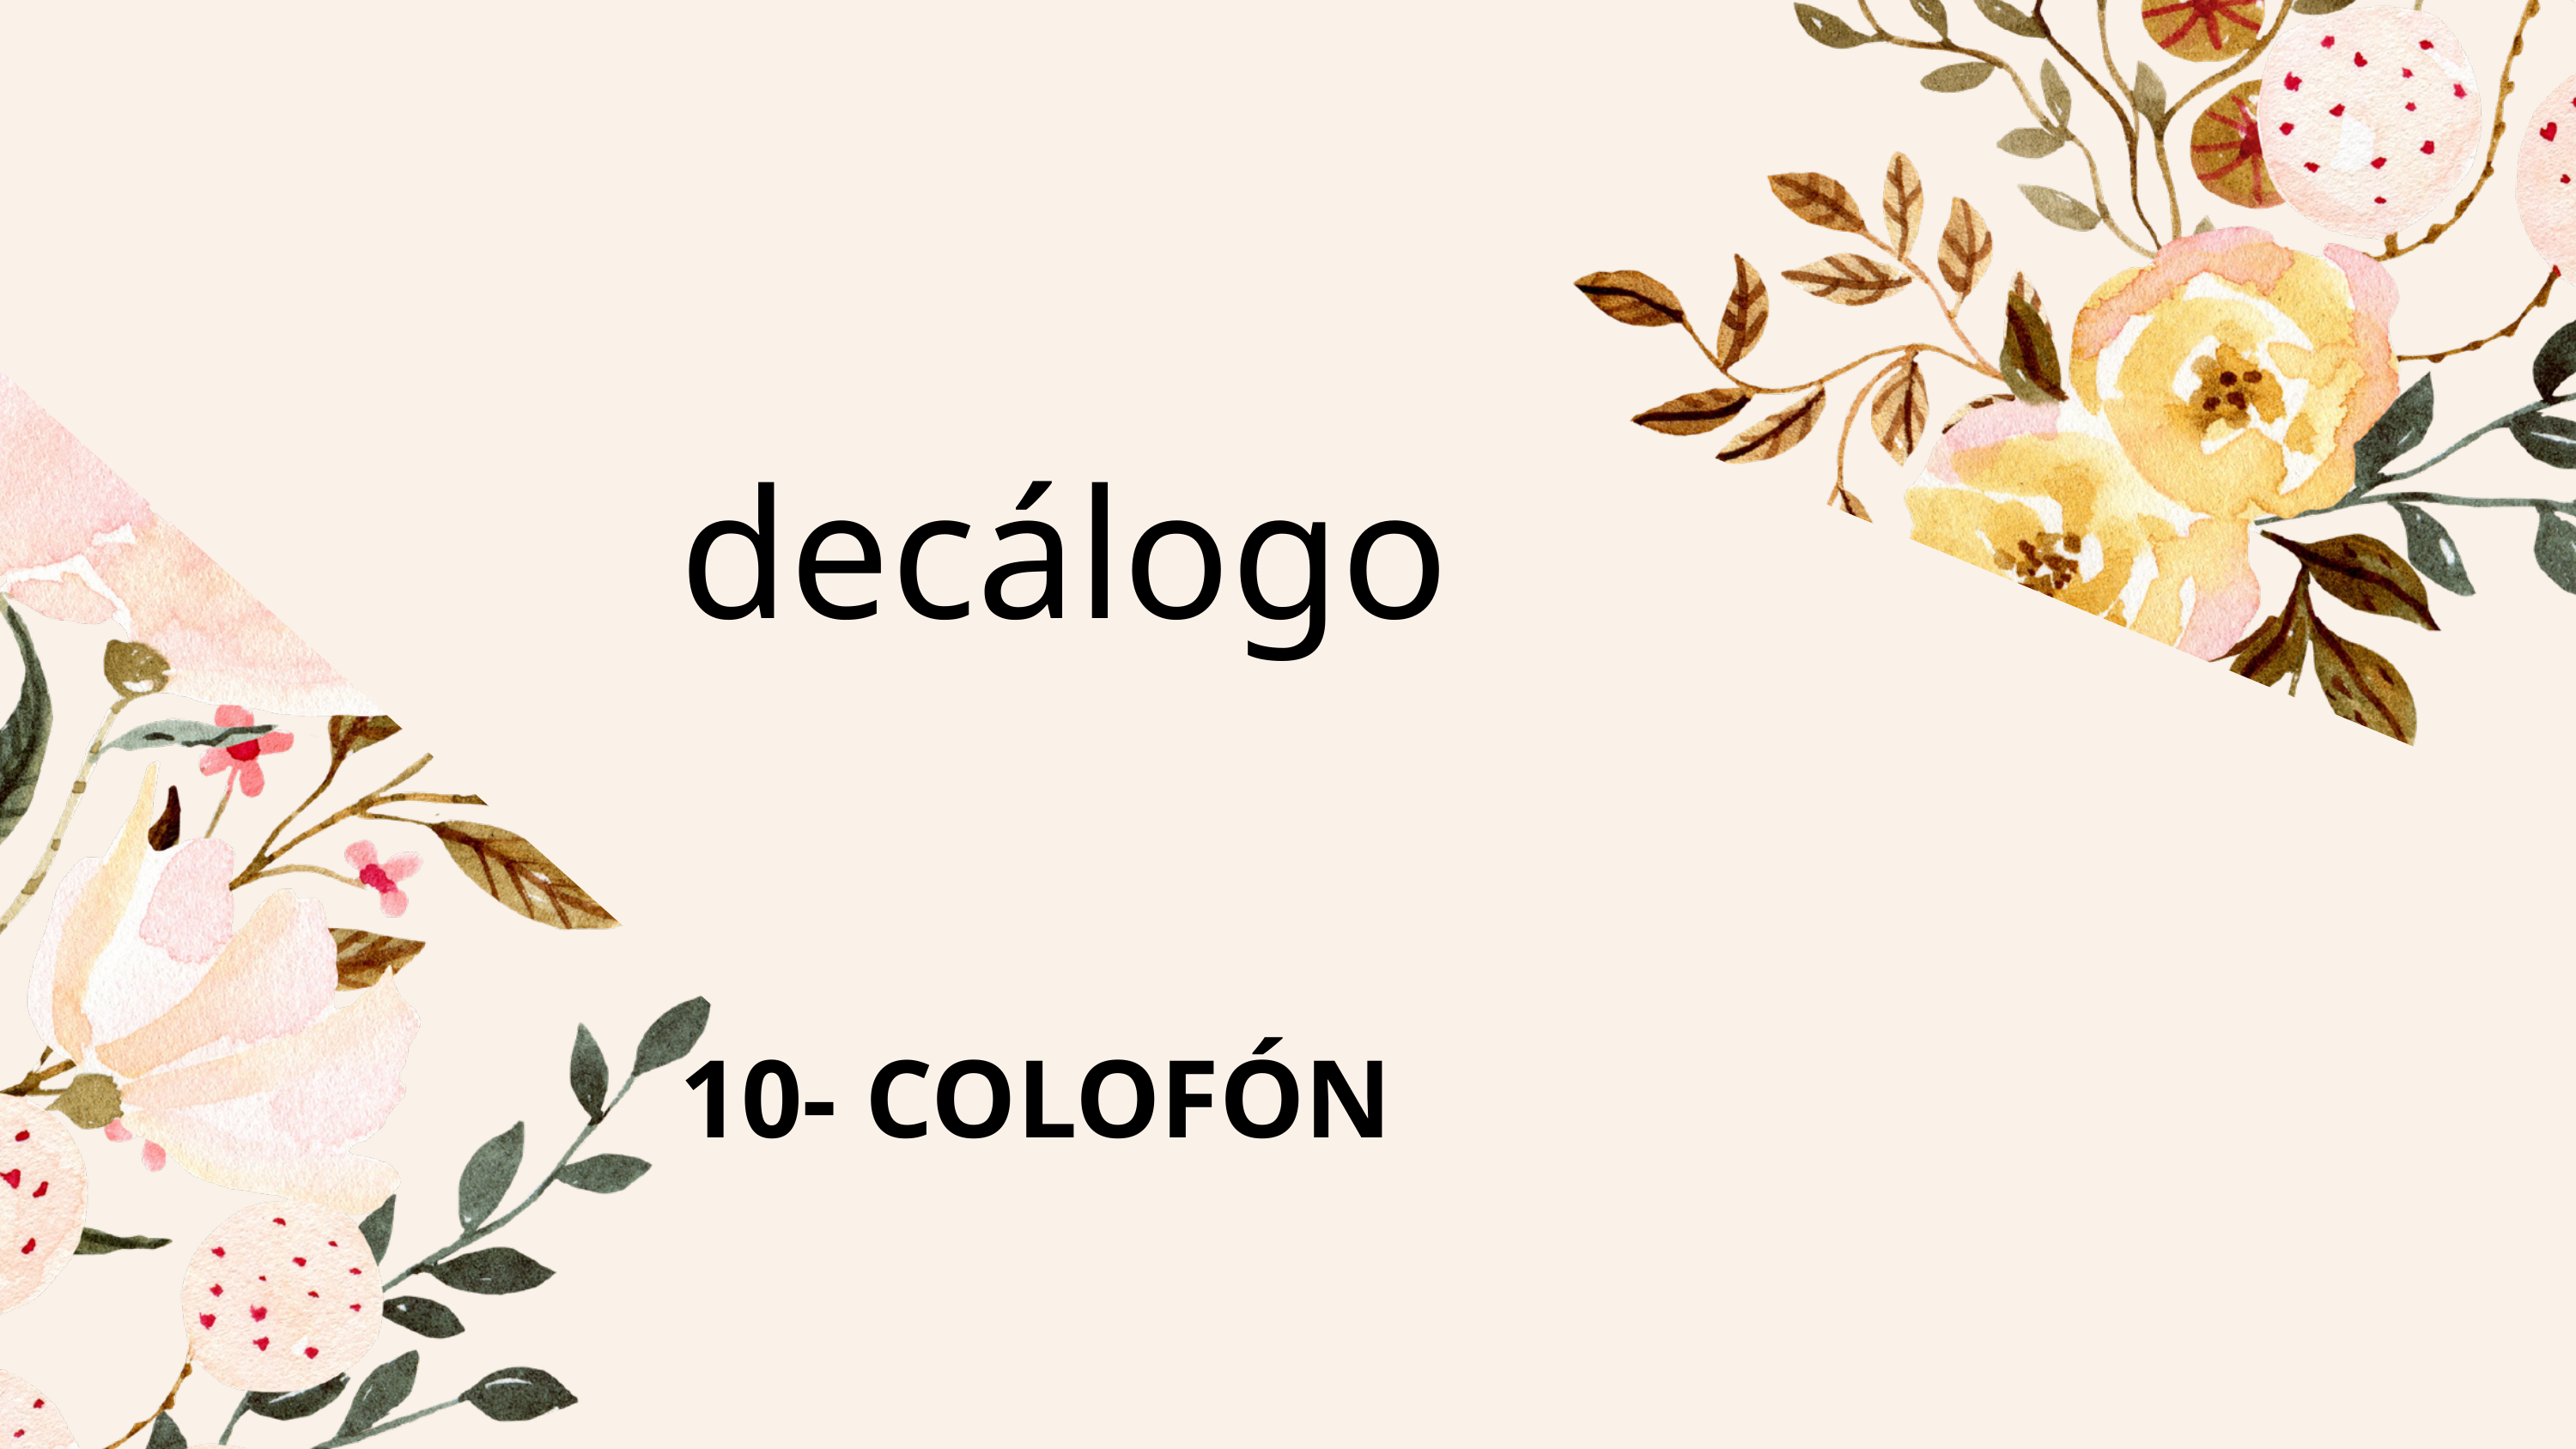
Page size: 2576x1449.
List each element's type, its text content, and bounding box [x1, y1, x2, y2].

text_box 10- COLOFÓN [679, 1025, 1619, 1160]
text_box decálogo [679, 439, 1578, 654]
text_box decálogo [1256, 534, 1310, 607]
text_box [1527, 0, 2576, 814]
text_box [0, 369, 902, 1449]
